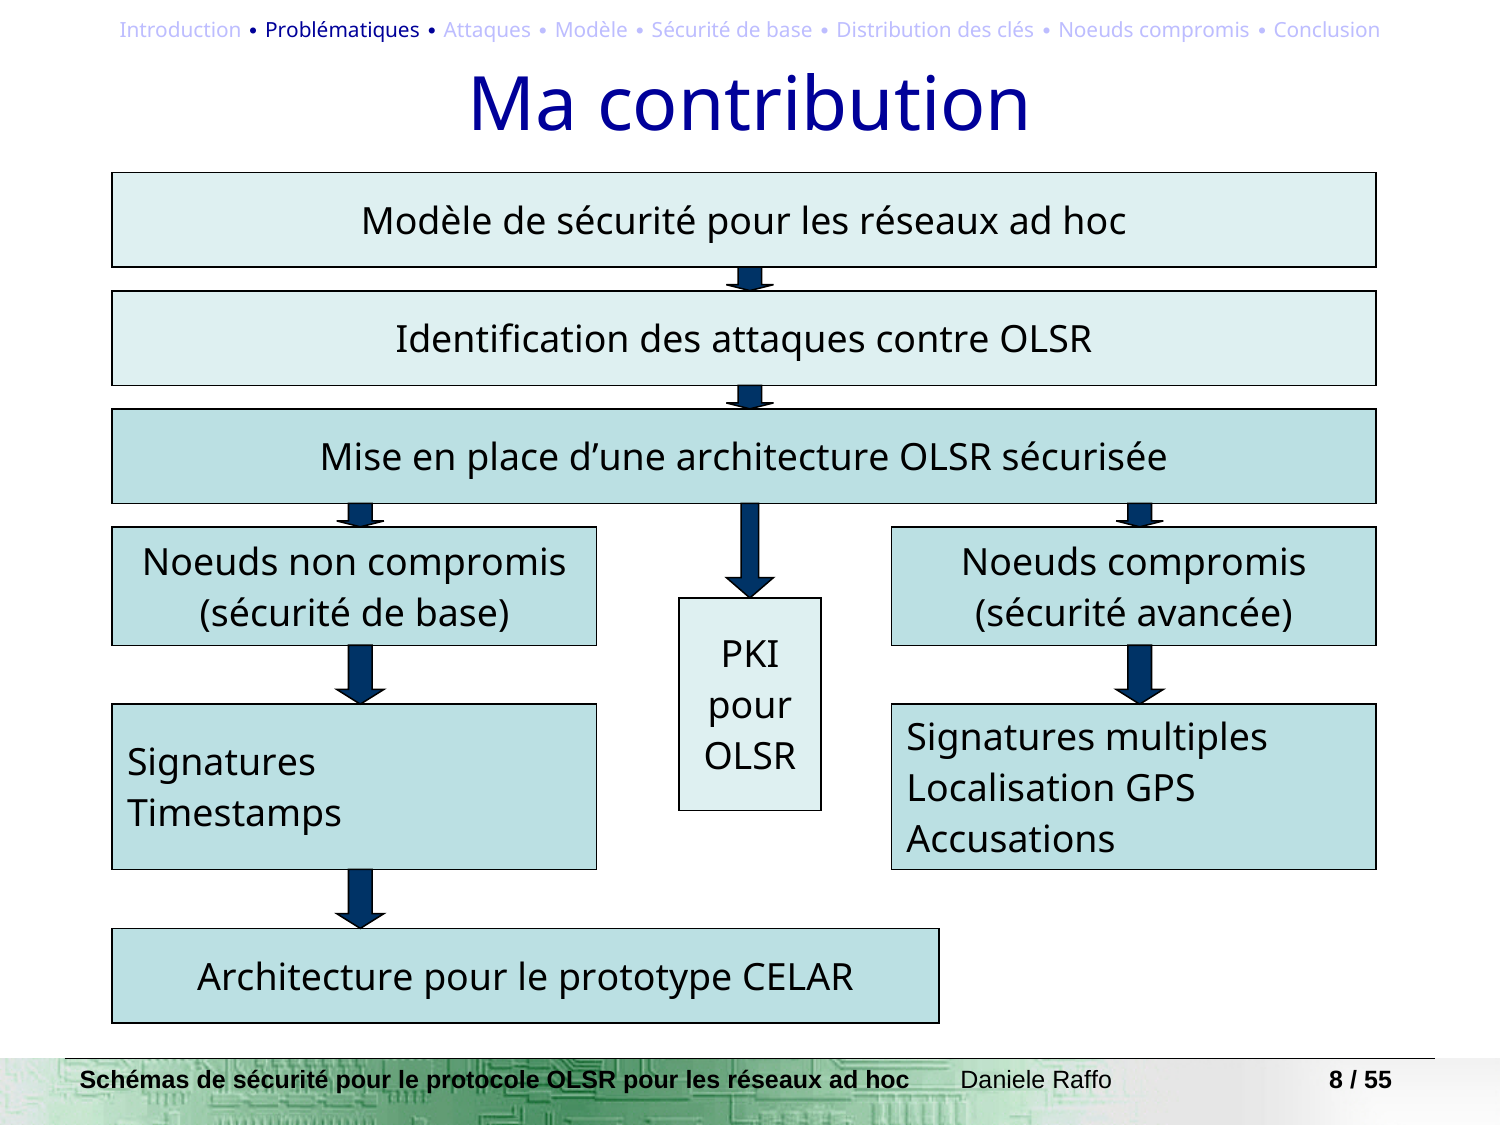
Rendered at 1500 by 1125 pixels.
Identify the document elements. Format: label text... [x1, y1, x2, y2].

text_box Mise en place d’une architecture OLSR sécurisée [112, 408, 1376, 504]
text_box [1116, 503, 1164, 527]
text_box Signatures Timestamps [112, 704, 597, 870]
picture [0, 1058, 1500, 1125]
text_box Noeuds non compromis (sécurité de base) [112, 527, 597, 646]
text_box [1116, 645, 1164, 705]
text_box PKI pour OLSR [679, 597, 821, 811]
text_box [726, 503, 774, 597]
text_box Architecture pour le prototype CELAR [112, 928, 940, 1024]
text_box [726, 385, 774, 409]
text_box Signatures multiples Localisation GPS Accusations [891, 704, 1377, 870]
text_box [336, 645, 384, 705]
text_box [336, 503, 384, 527]
text_box [726, 267, 774, 291]
text_box Schémas de sécurité pour le protocole OLSR pour les réseaux ad hoc Daniele Raffo [64, 1058, 1436, 1103]
text_box Modèle de sécurité pour les réseaux ad hoc [112, 172, 1376, 268]
text_box Introduction ∙ Problématiques ∙ Attaques ∙ Modèle ∙ Sécurité de base ∙ Distribution des clés ∙ Noeuds compromis ∙ Conclusion [0, 7, 1500, 52]
text_box Ma contribution [64, 52, 1436, 161]
text_box Noeuds compromis (sécurité avancée) [891, 527, 1377, 646]
text_box [336, 869, 384, 929]
text_box Identification des attaques contre OLSR [112, 290, 1376, 386]
